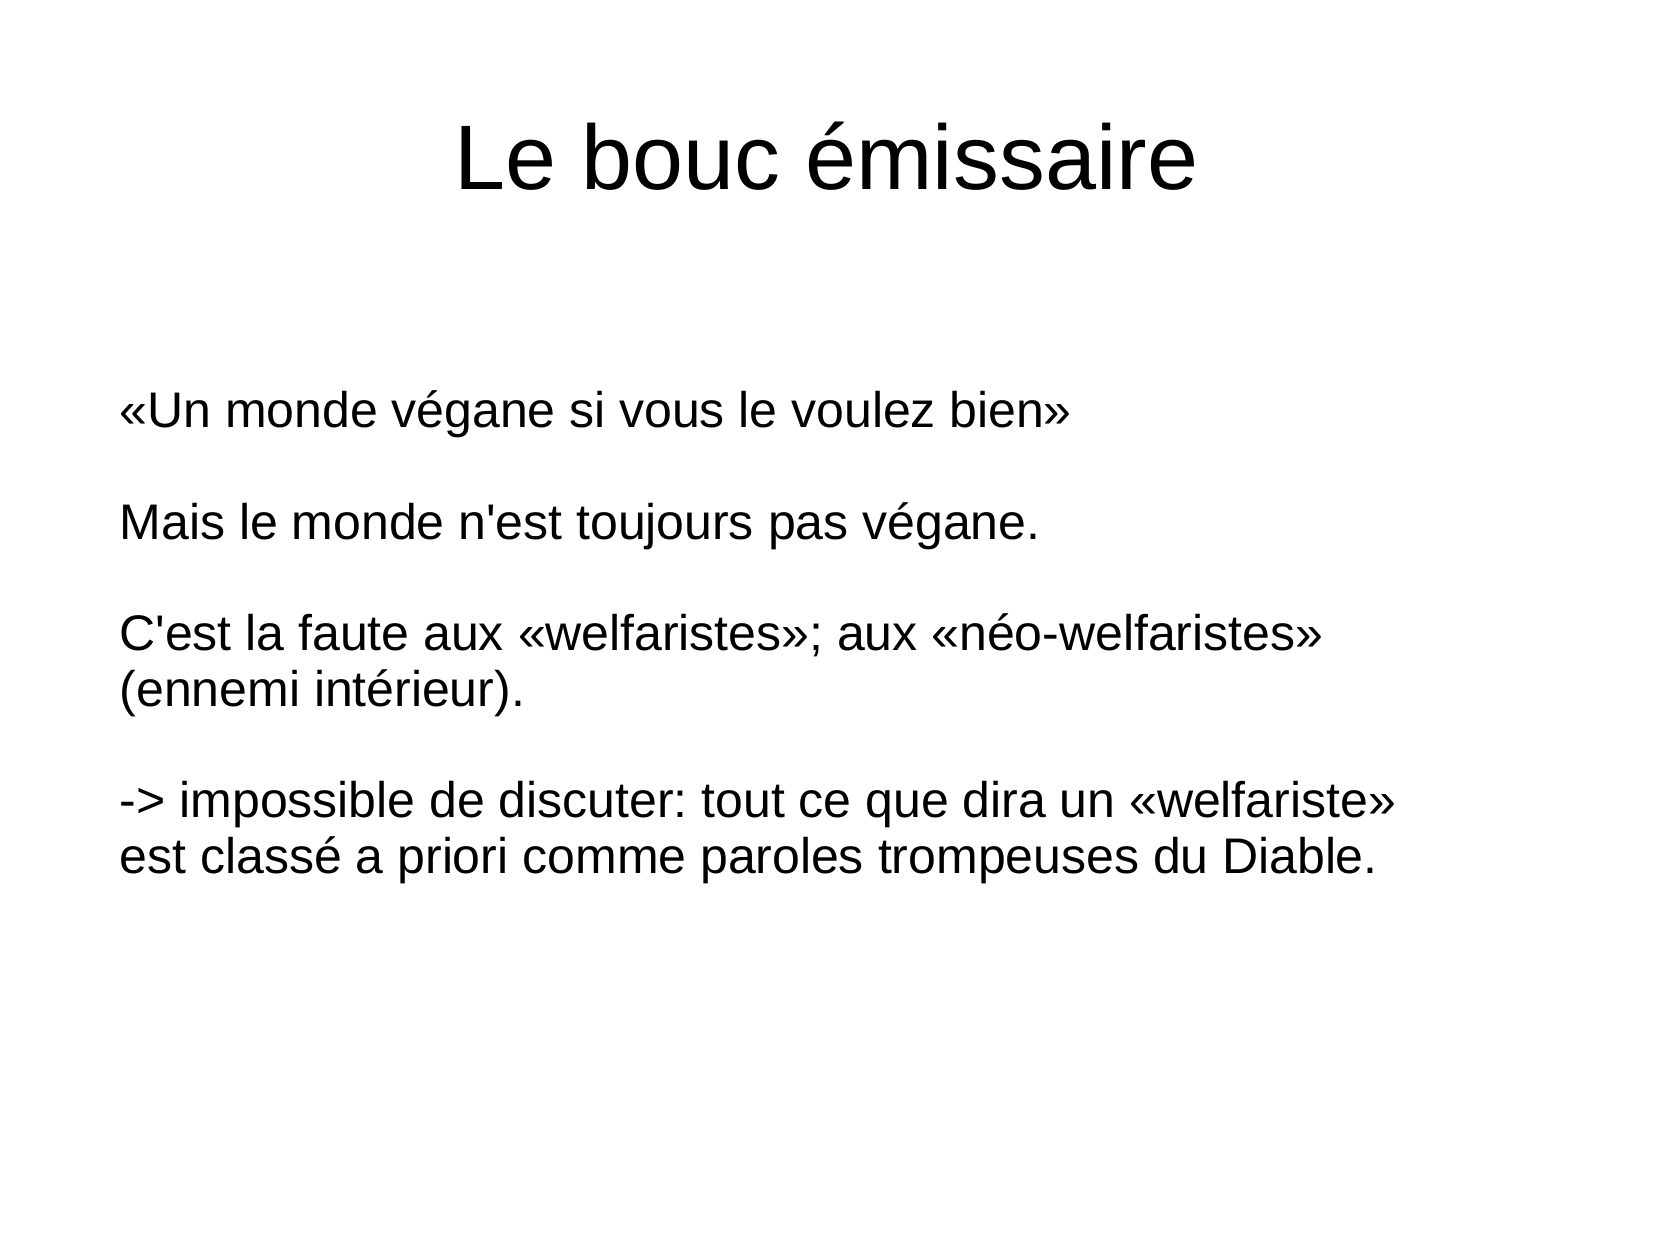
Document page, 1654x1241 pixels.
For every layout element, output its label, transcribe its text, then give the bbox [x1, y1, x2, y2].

title Le bouc émissaire [82, 49, 1571, 257]
text_box «Un monde végane si vous le voulez bien» Mais le monde n'est toujours pas végane. C'est la faute aux «welfaristes»; aux «néo-welfaristes» (ennemi intérieur). -> impossible de discuter: tout ce que dira un «welfariste» est classé a priori comme paroles trompeuses du Diable. [105, 375, 1412, 892]
